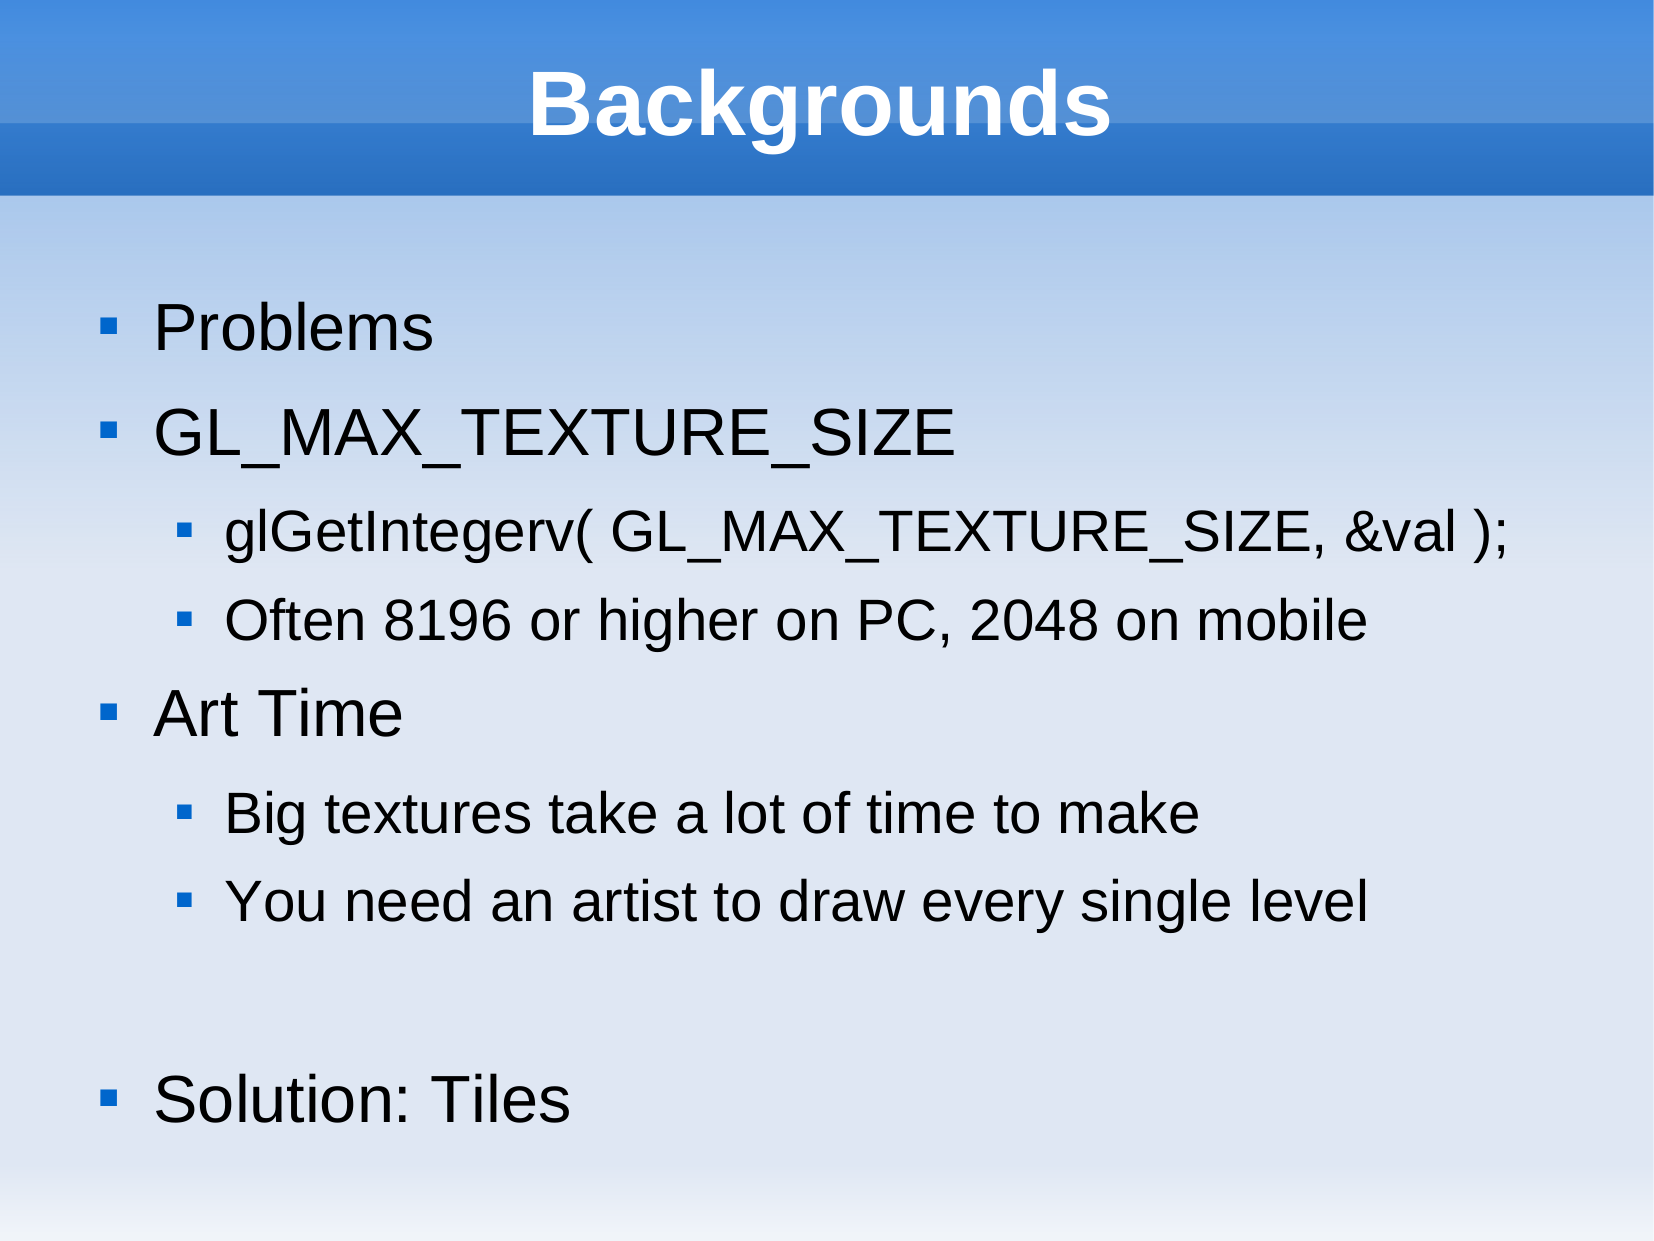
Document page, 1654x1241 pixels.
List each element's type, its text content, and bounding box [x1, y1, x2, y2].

picture [0, 0, 1654, 1241]
title Backgrounds [76, 0, 1565, 208]
list Problems GL_MAX_TEXTURE_SIZE glGetIntegerv( GL_MAX_TEXTURE_SIZE, &val ); Often 8196 or higher on PC, 2048 on mobile Art Time Big textures take a lot of time to make You need an artist to draw every single level Solution: Tiles [82, 290, 1571, 1138]
